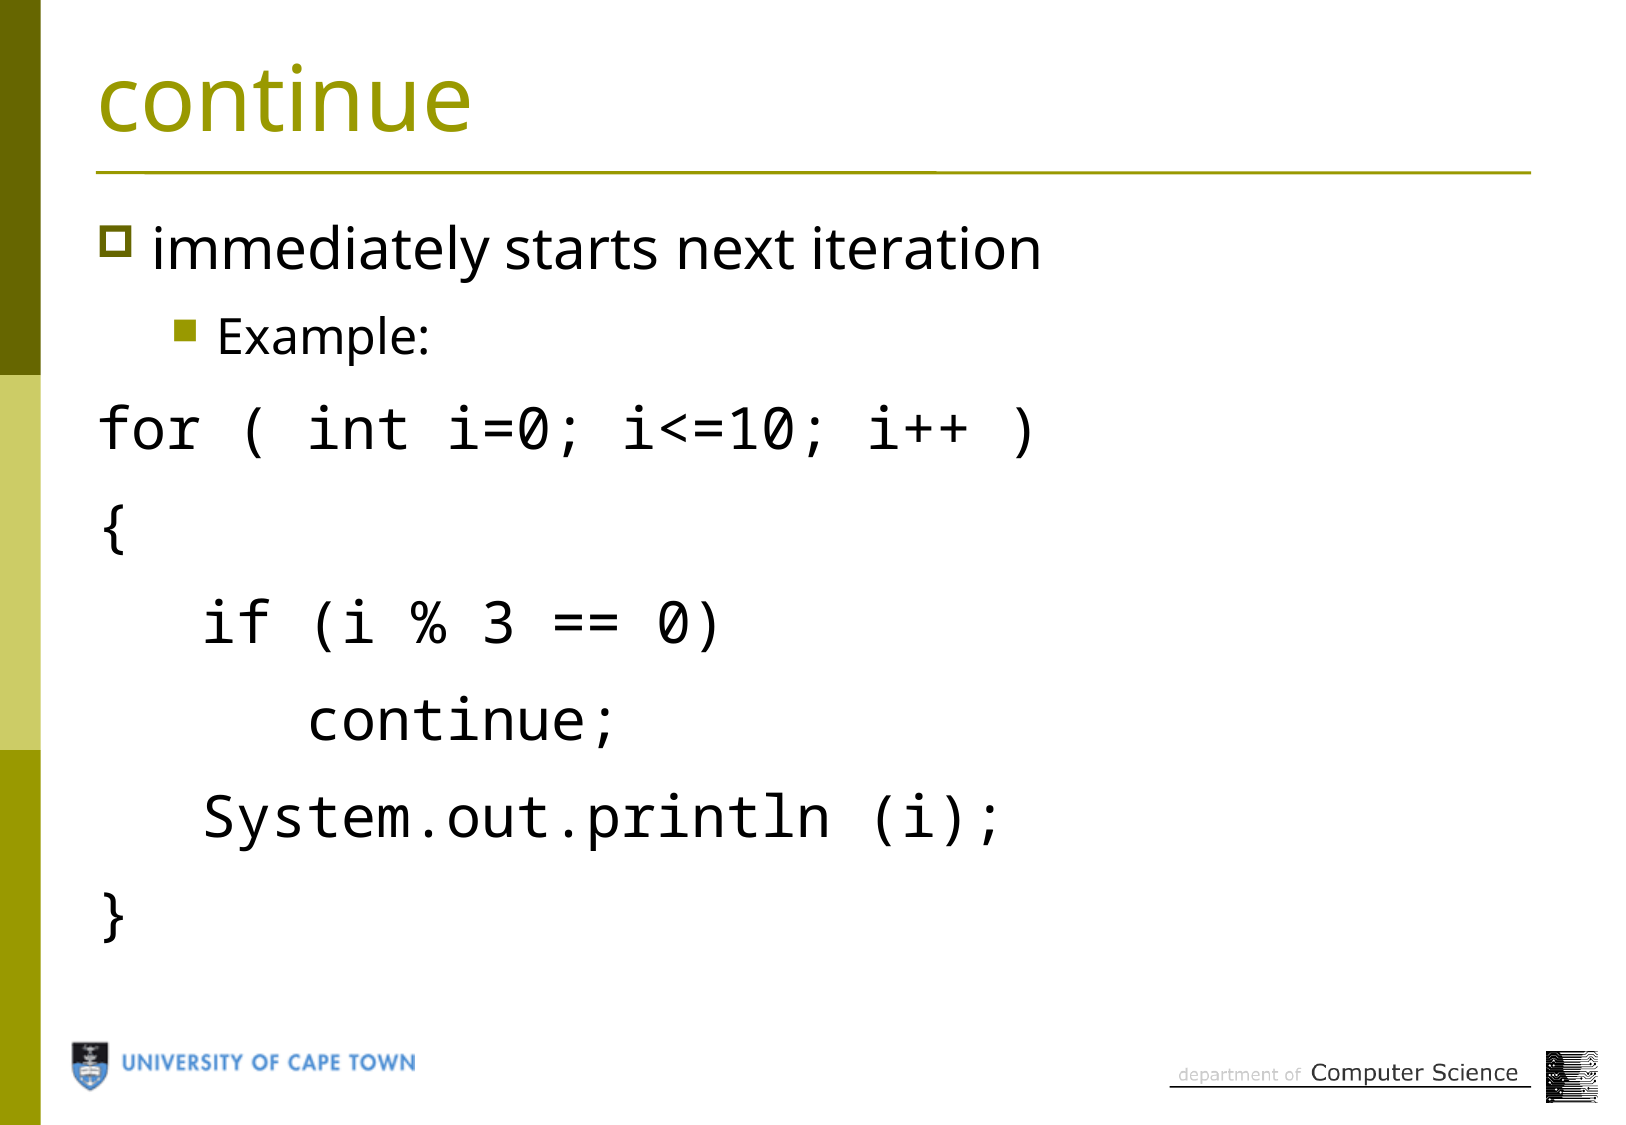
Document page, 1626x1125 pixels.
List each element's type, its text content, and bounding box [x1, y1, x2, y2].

title continue [81, 21, 1543, 180]
picture [61, 1024, 415, 1103]
list immediately starts next iteration Example: for ( int i=0; i<=10; i++ ) { if (i % 3 == 0) continue; System.out.println (i); } [81, 196, 1543, 1021]
picture [1546, 1051, 1598, 1103]
picture [1169, 1043, 1532, 1091]
